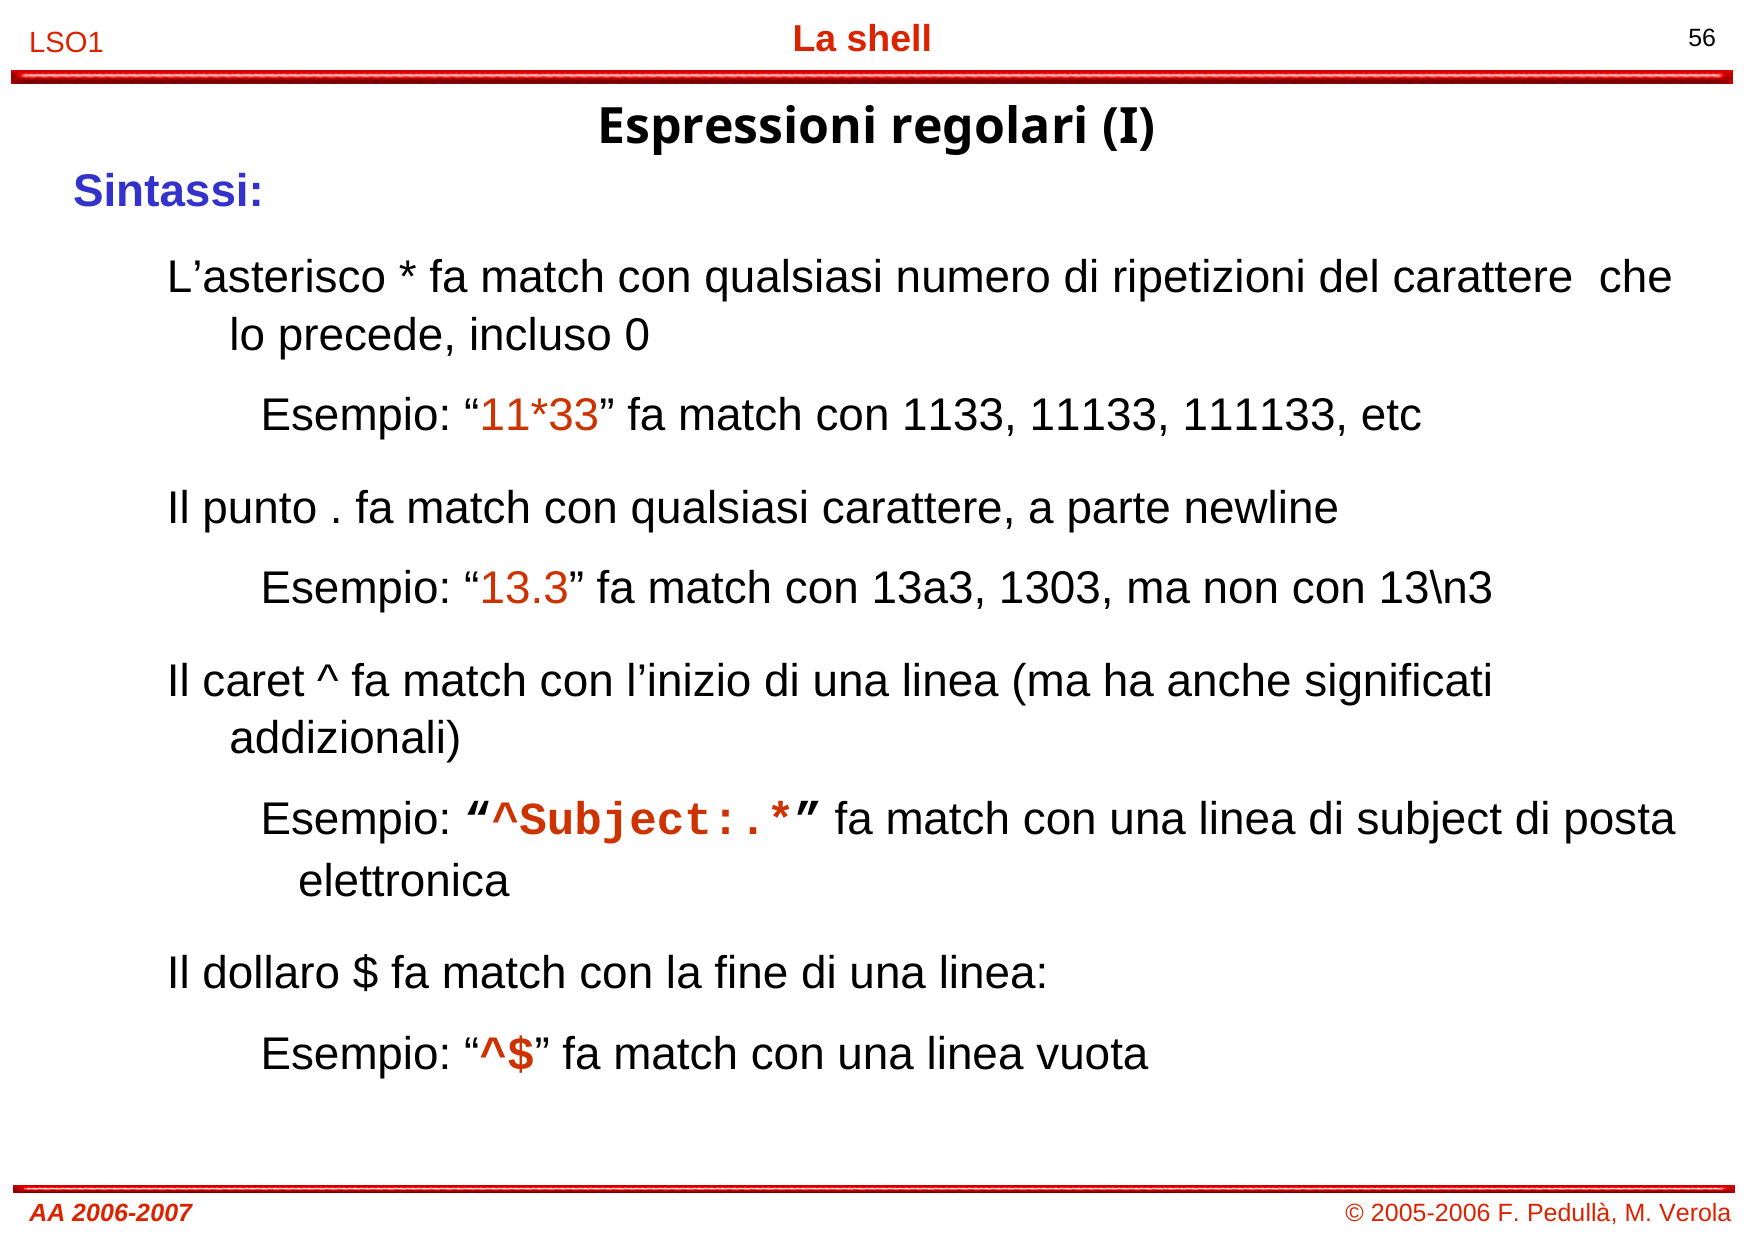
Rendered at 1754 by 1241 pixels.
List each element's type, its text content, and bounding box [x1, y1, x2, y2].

title Espressioni regolari (I) [558, 78, 1195, 153]
picture [13, 1185, 1735, 1193]
picture [11, 70, 1733, 84]
list Sintassi: L’asterisco * fa match con qualsiasi numero di ripetizioni del carattere che lo precede, incluso 0 Esempio: “11*33” fa match con 1133, 11133, 111133, etc Il punto . fa match con qualsiasi carattere, a parte newline Esempio: “13.3” fa match con 13a3, 1303, ma non con 13\n3 Il caret ^ fa match con l’inizio di una linea (ma ha anche significati addizionali) Esempio: “^Subject:.*” fa match con una linea di subject di posta elettronica Il dollaro $ fa match con la fine di una linea: Esempio: “^$” fa match con una linea vuota [58, 153, 1696, 1092]
